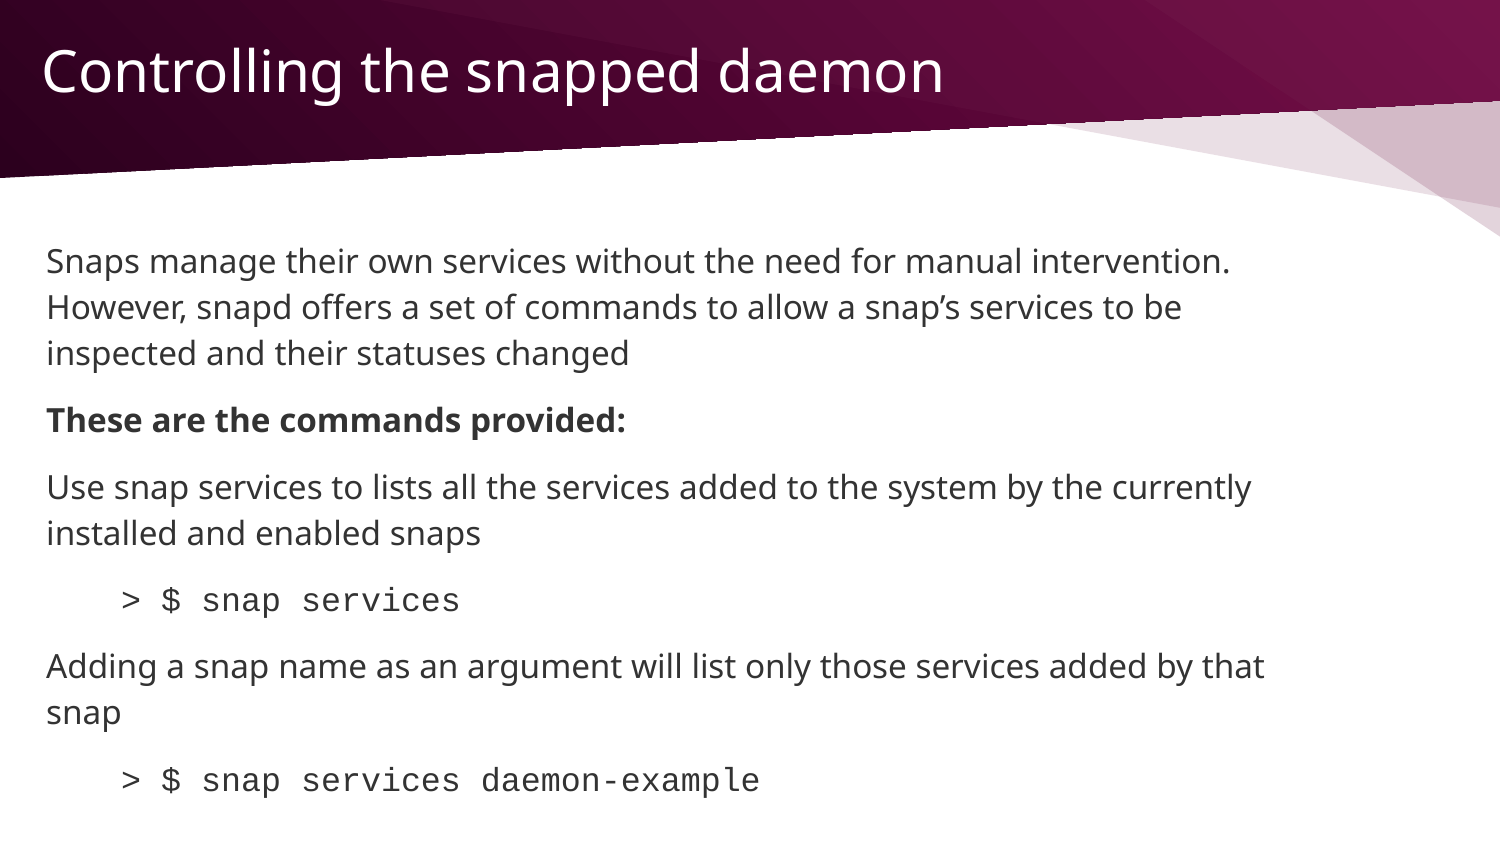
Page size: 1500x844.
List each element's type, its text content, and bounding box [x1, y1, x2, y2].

list Snaps manage their own services without the need for manual intervention. However, snapd offers a set of commands to allow a snap’s services to be inspected and their statuses changed These are the commands provided: Use snap services to lists all the services added to the system by the currently installed and enabled snaps > $ snap services Adding a snap name as an argument will list only those services added by that snap > $ snap services daemon-example [35, 229, 1324, 789]
title Controlling the snapped daemon [41, 5, 1336, 134]
